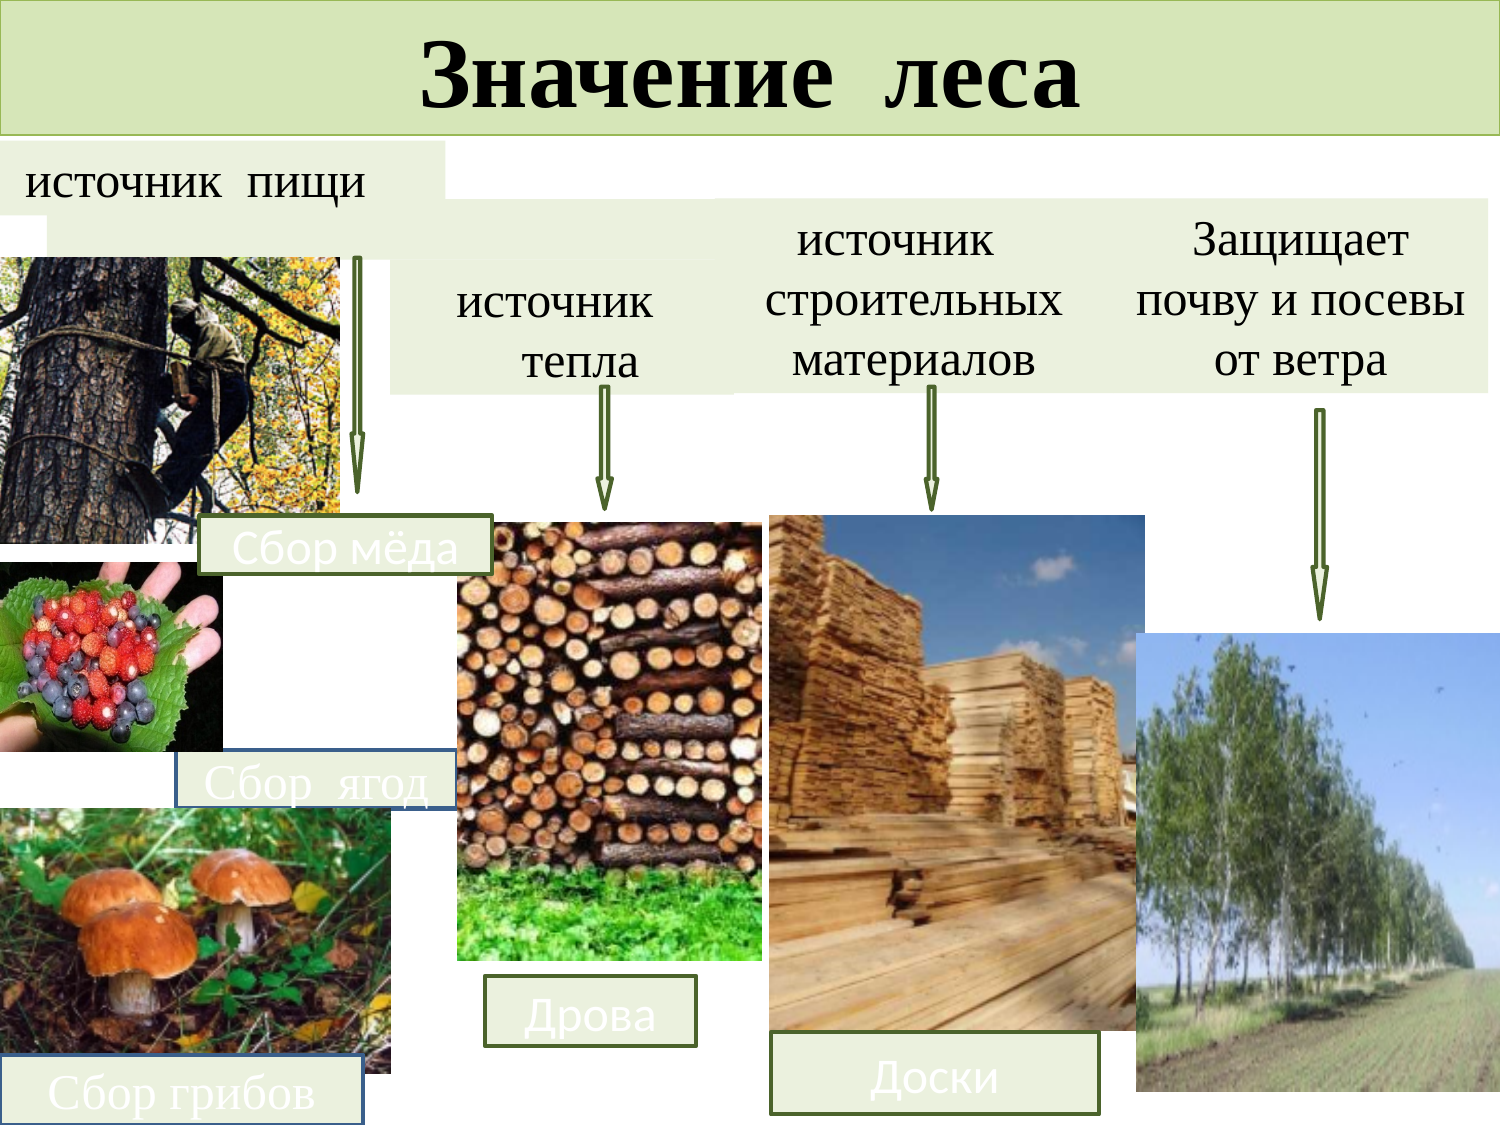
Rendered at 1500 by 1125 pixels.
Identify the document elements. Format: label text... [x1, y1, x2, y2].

text_box [1312, 410, 1328, 620]
picture [457, 522, 762, 961]
text_box [925, 386, 938, 510]
text_box источник строительных материалов [714, 198, 1113, 394]
text_box Сбор ягод [175, 749, 457, 809]
text_box источник пищи [0, 140, 446, 216]
picture [0, 808, 391, 1074]
text_box Сбор грибов [0, 1054, 364, 1125]
picture [0, 562, 223, 752]
text_box источник тепла [390, 259, 734, 395]
text_box [46, 199, 714, 493]
text_box Сбор ягод [409, 778, 420, 797]
text_box Дрова [485, 975, 696, 1047]
picture [0, 257, 340, 544]
picture [769, 515, 1500, 1092]
text_box Доски [770, 1032, 1099, 1115]
text_box [597, 386, 612, 509]
text_box Значение леса [0, 0, 1500, 135]
text_box Защищает почву и посевы от ветра [1113, 198, 1489, 394]
text_box Сбор ягод [295, 778, 306, 798]
text_box Сбор ягод [405, 799, 425, 809]
text_box Сбор мёда [199, 515, 493, 575]
